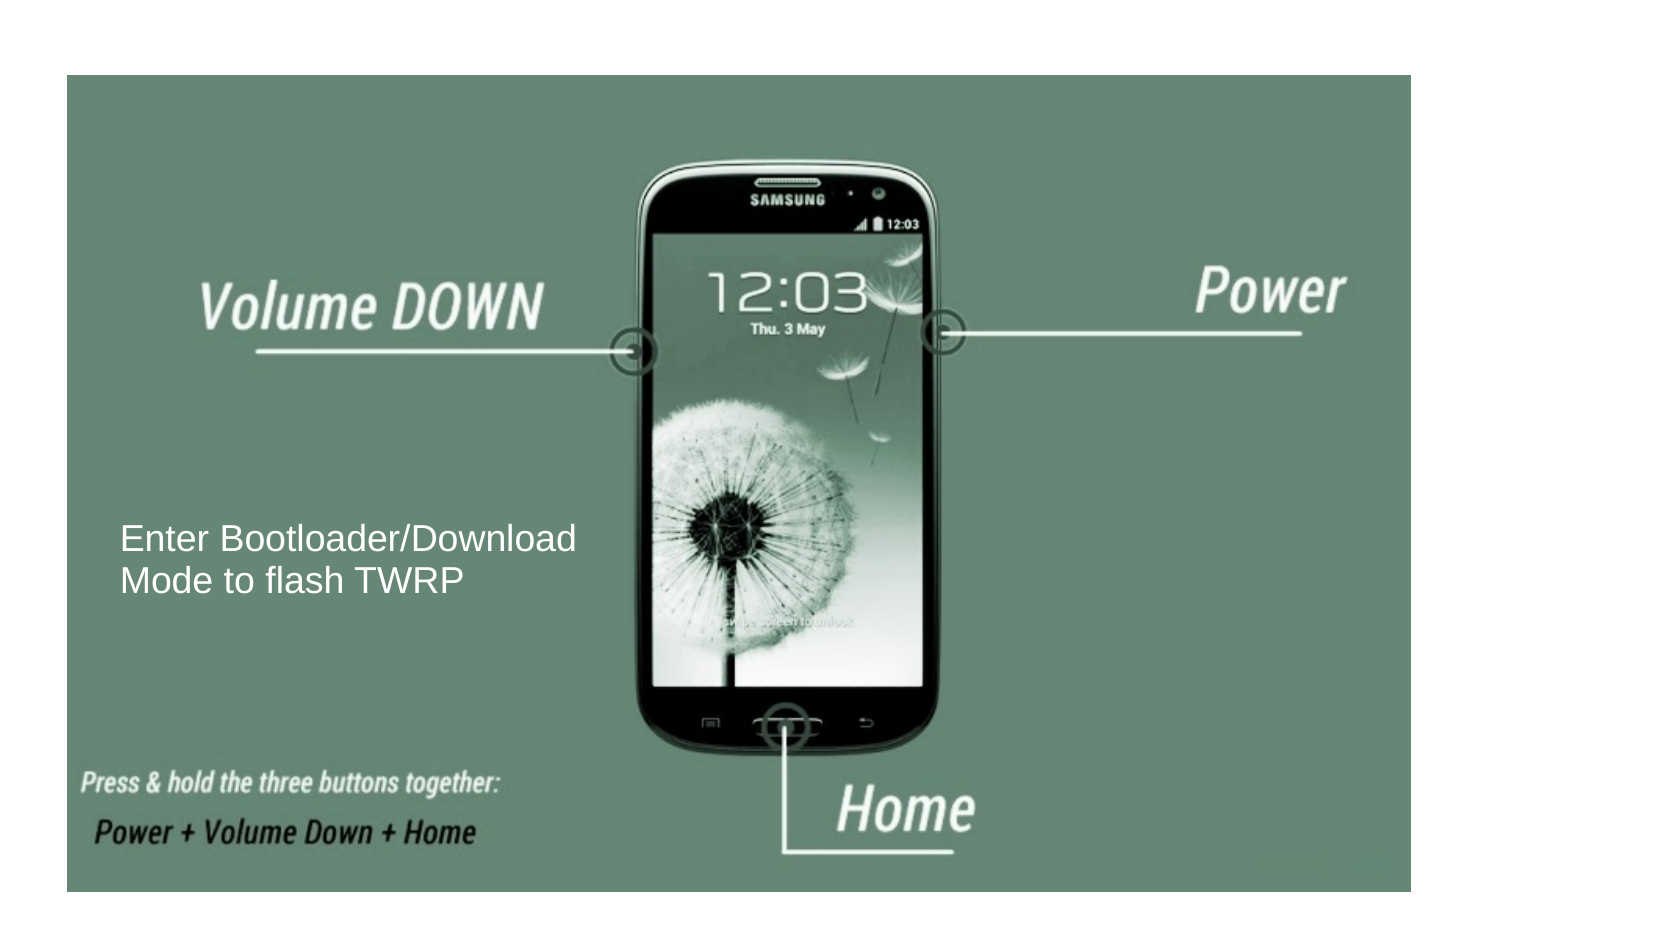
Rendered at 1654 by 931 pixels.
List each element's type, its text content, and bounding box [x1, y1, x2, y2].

picture [67, 75, 1411, 892]
text_box Enter Bootloader/Download Mode to flash TWRP [105, 510, 631, 609]
